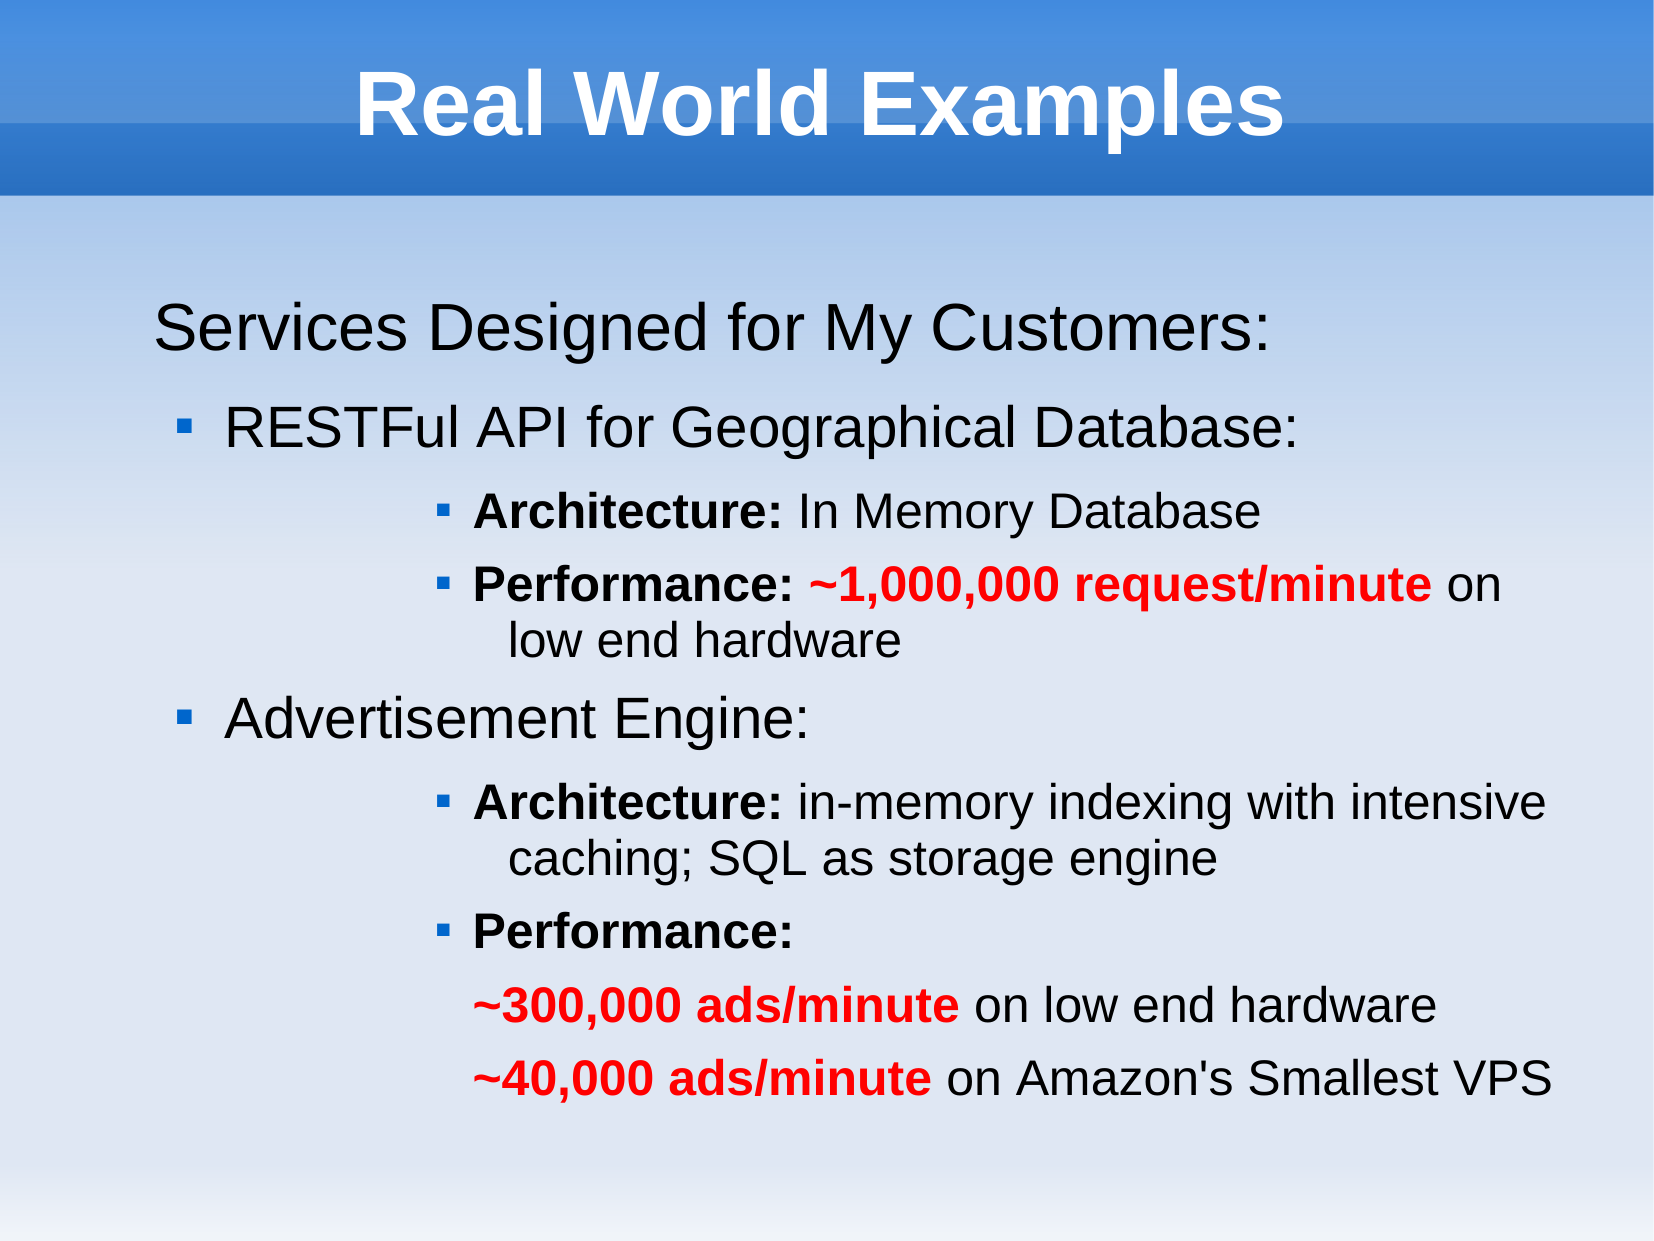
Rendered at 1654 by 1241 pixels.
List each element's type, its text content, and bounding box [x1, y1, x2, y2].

title Real World Examples [76, 0, 1565, 208]
list Services Designed for My Customers: RESTFul API for Geographical Database: Architecture: In Memory Database Performance: ~1,000,000 request/minute on low end hardware Advertisement Engine: Architecture: in-memory indexing with intensive caching; SQL as storage engine Performance: ~300,000 ads/minute on low end hardware ~40,000 ads/minute on Amazon's Smallest VPS [82, 290, 1571, 1109]
picture [0, 0, 1654, 1241]
